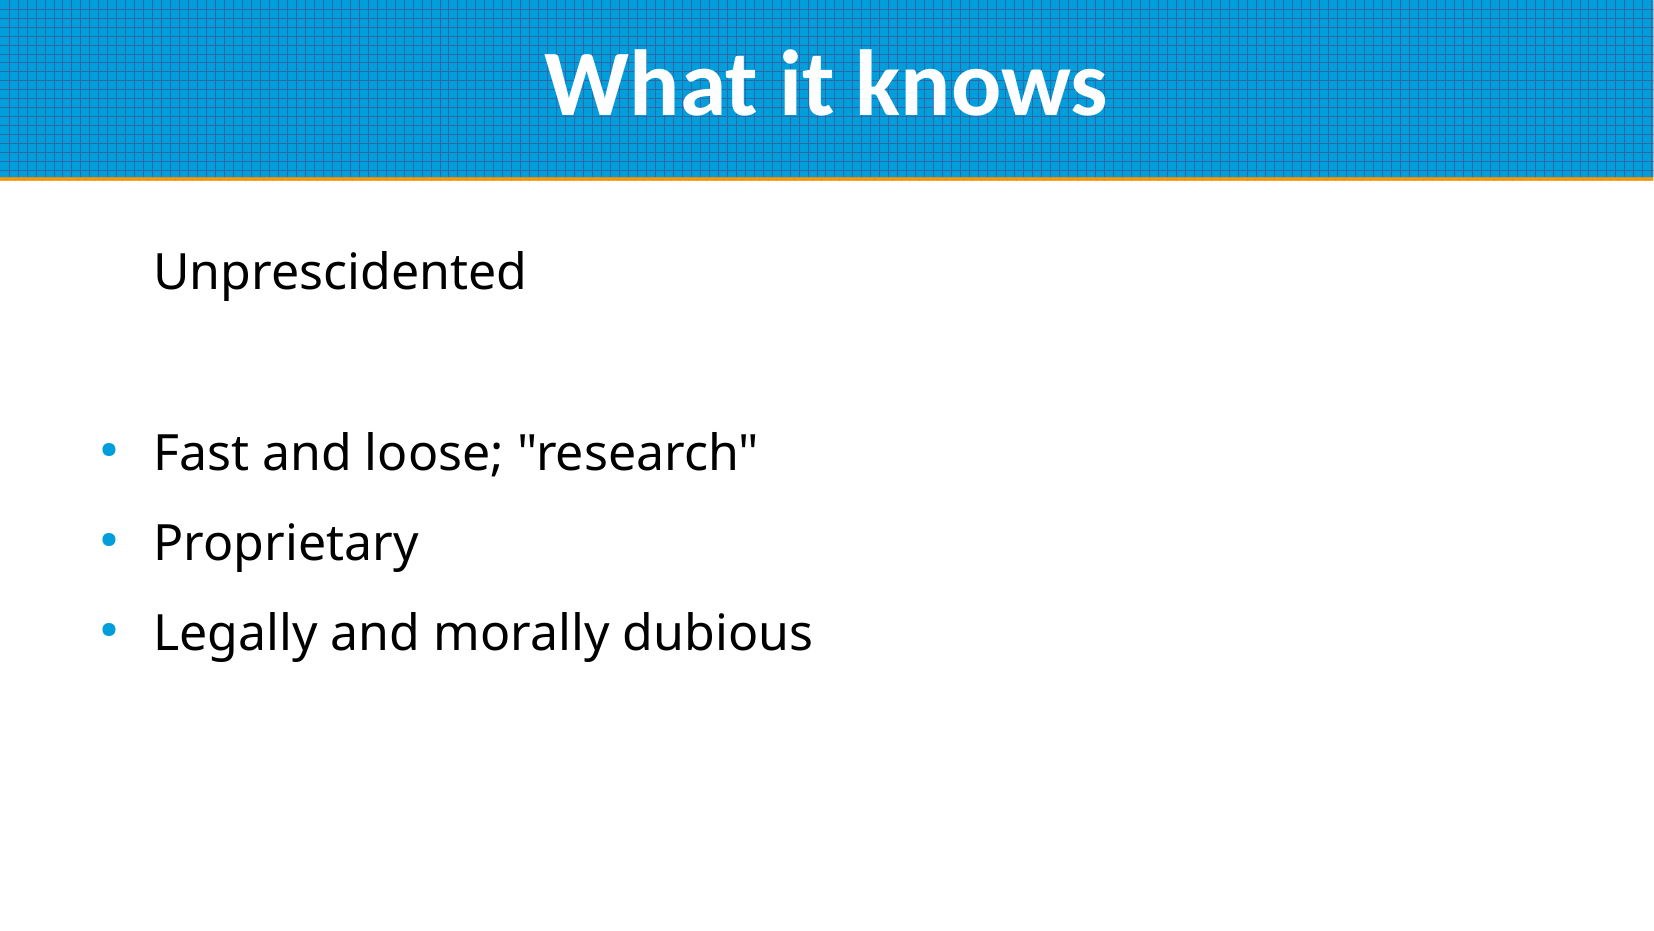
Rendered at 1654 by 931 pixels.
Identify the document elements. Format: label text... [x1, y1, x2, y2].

list Unprescidented Fast and loose; "research" Proprietary Legally and morally dubious [82, 236, 1563, 811]
title What it knows [82, 14, 1571, 171]
